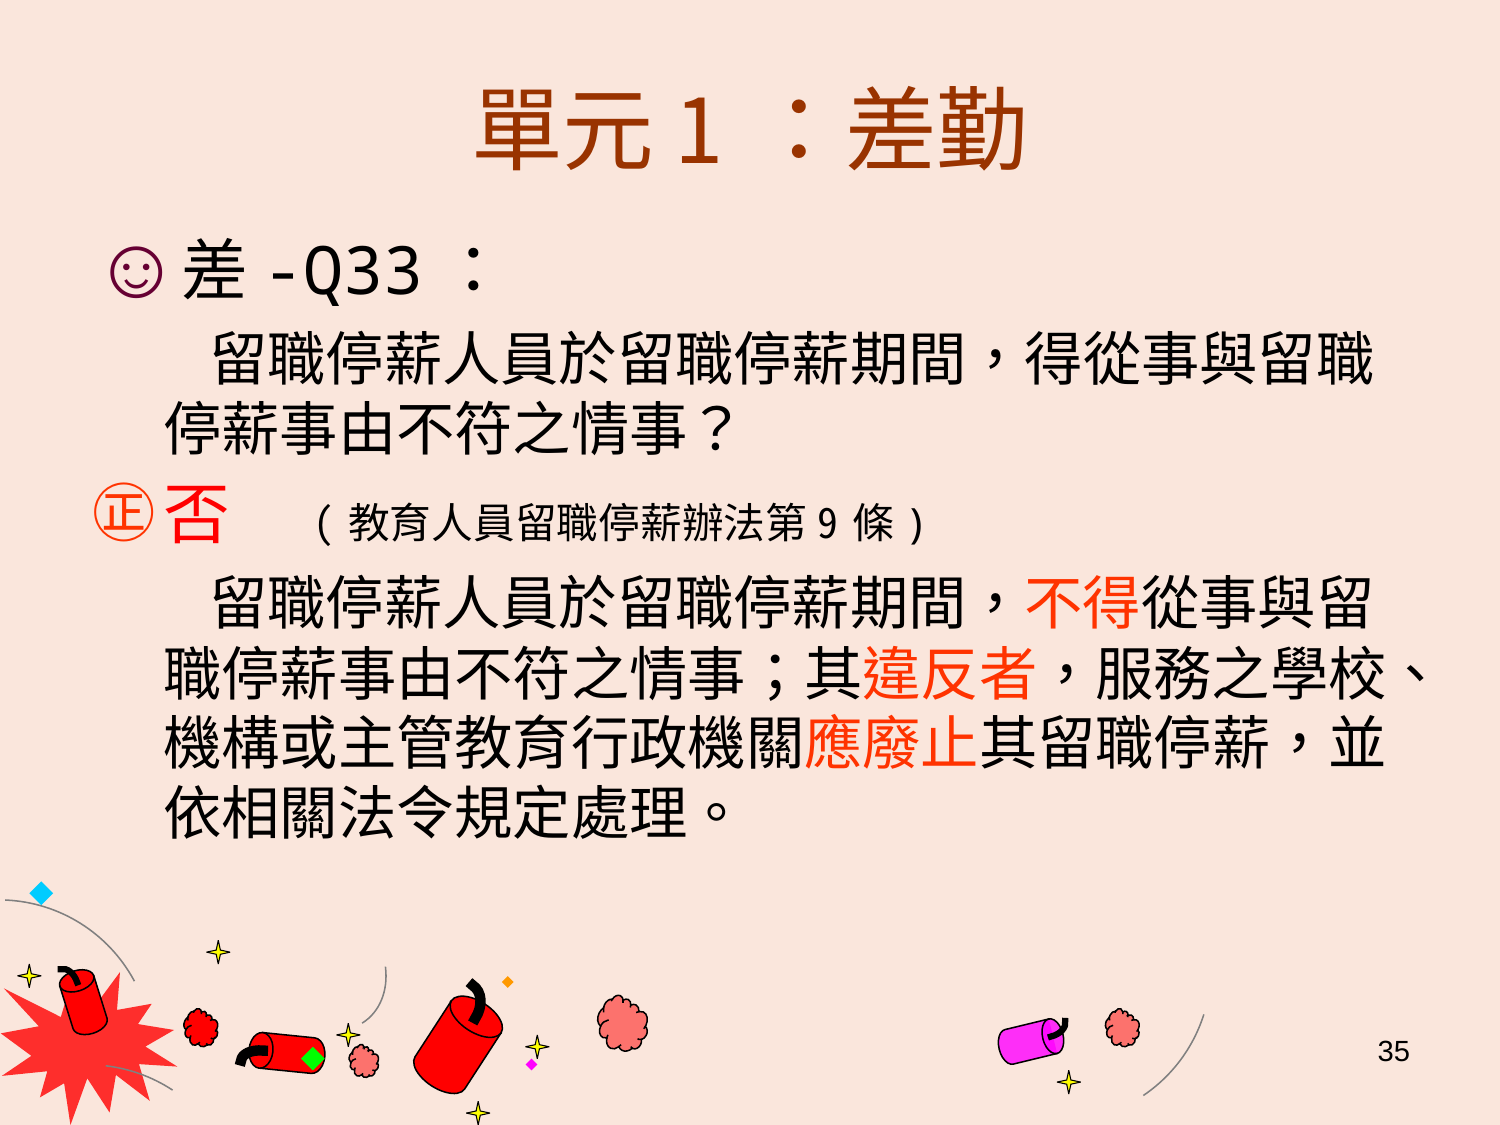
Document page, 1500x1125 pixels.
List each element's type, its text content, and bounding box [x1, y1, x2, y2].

text_box <number> [1074, 1024, 1426, 1103]
list 差-Q33： 留職停薪人員於留職停薪期間，得從事與留職停薪事由不符之情事？ 否 (教育人員留職停薪辦法第9條) 留職停薪人員於留職停薪期間，不得從事與留職停薪事由不符之情事；其違反者，服務之學校、機構或主管教育行政機關應廢止其留職停薪，並依相關法令規定處理。 [75, 219, 1426, 929]
title 單元1：差勤 [75, 45, 1426, 209]
